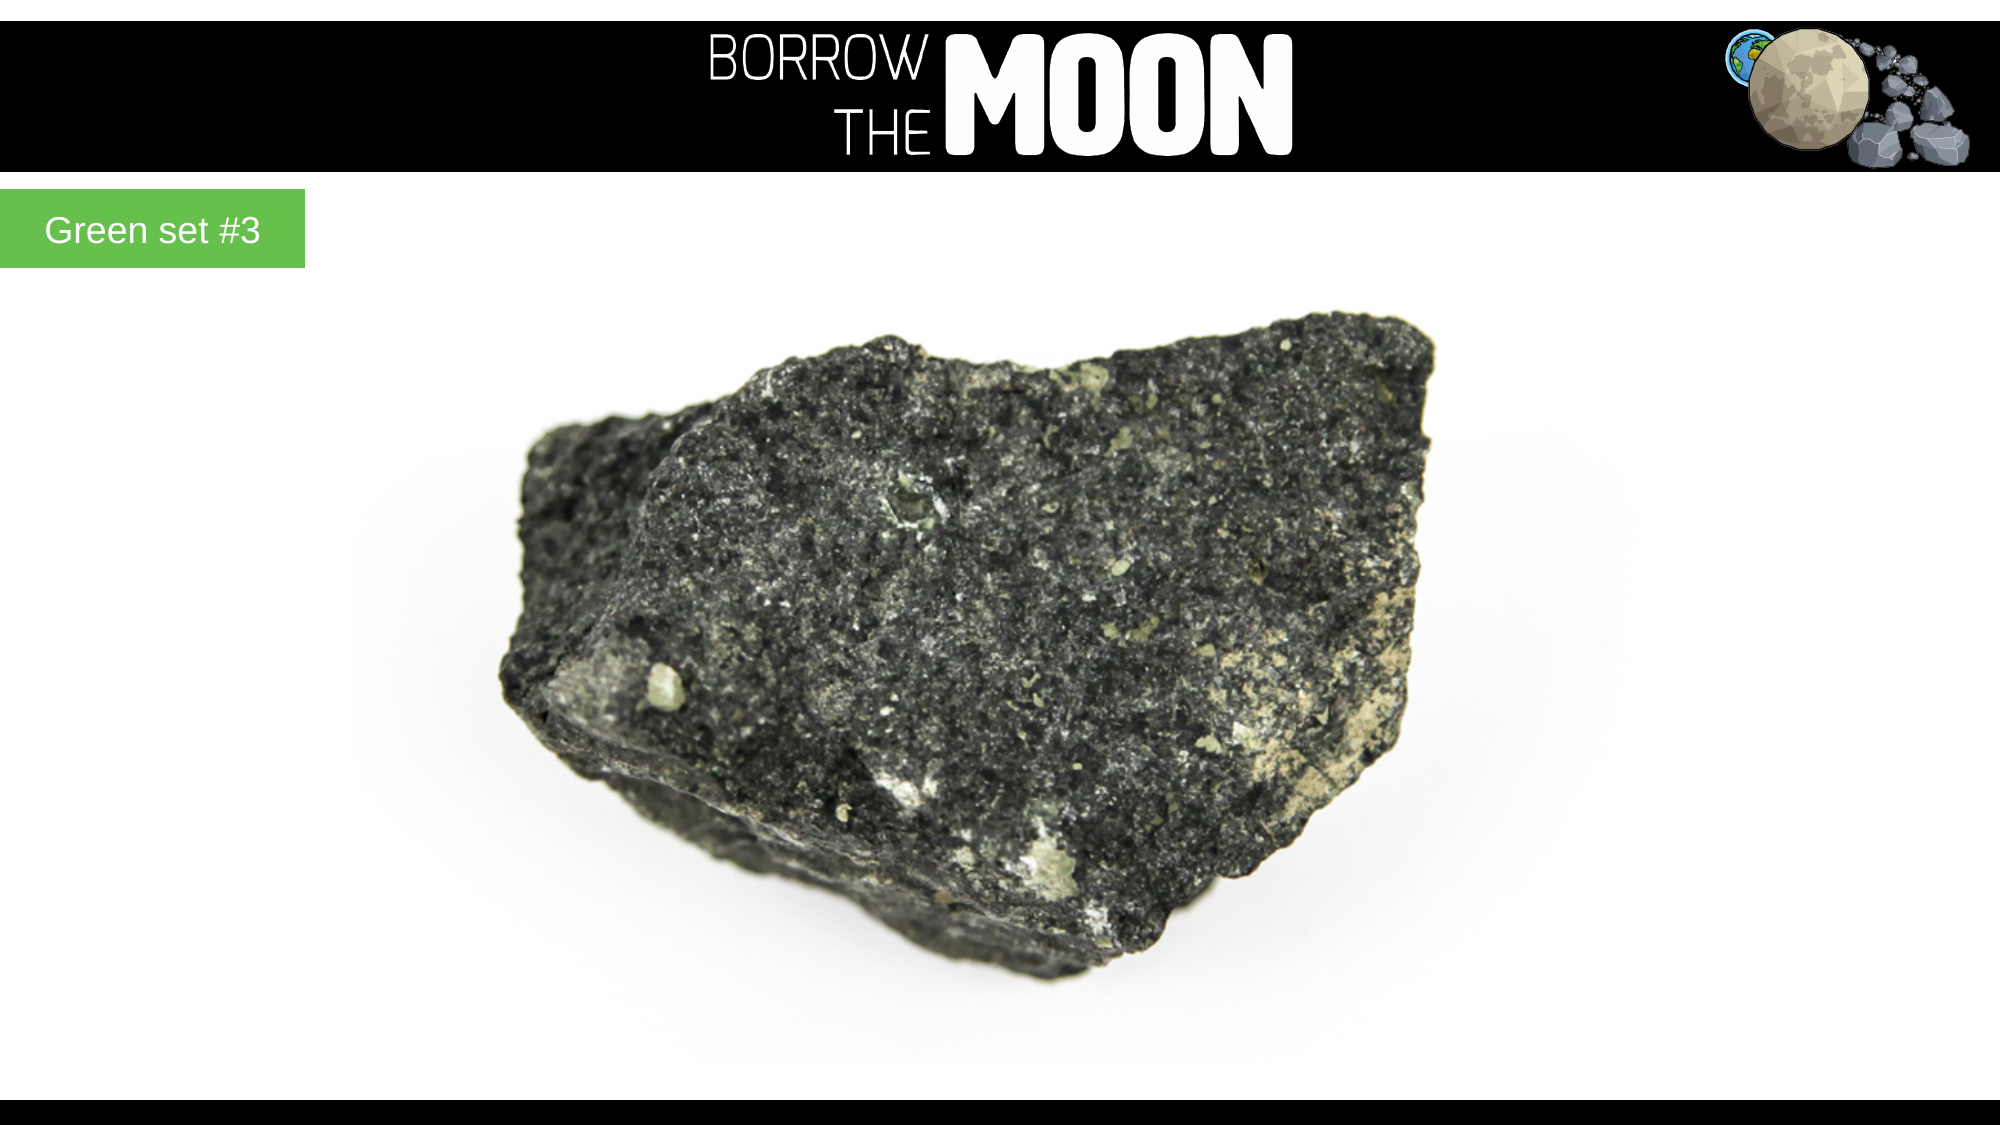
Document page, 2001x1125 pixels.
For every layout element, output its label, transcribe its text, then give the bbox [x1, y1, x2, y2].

picture [349, 196, 1651, 1063]
text_box Green set #3 [0, 189, 305, 268]
